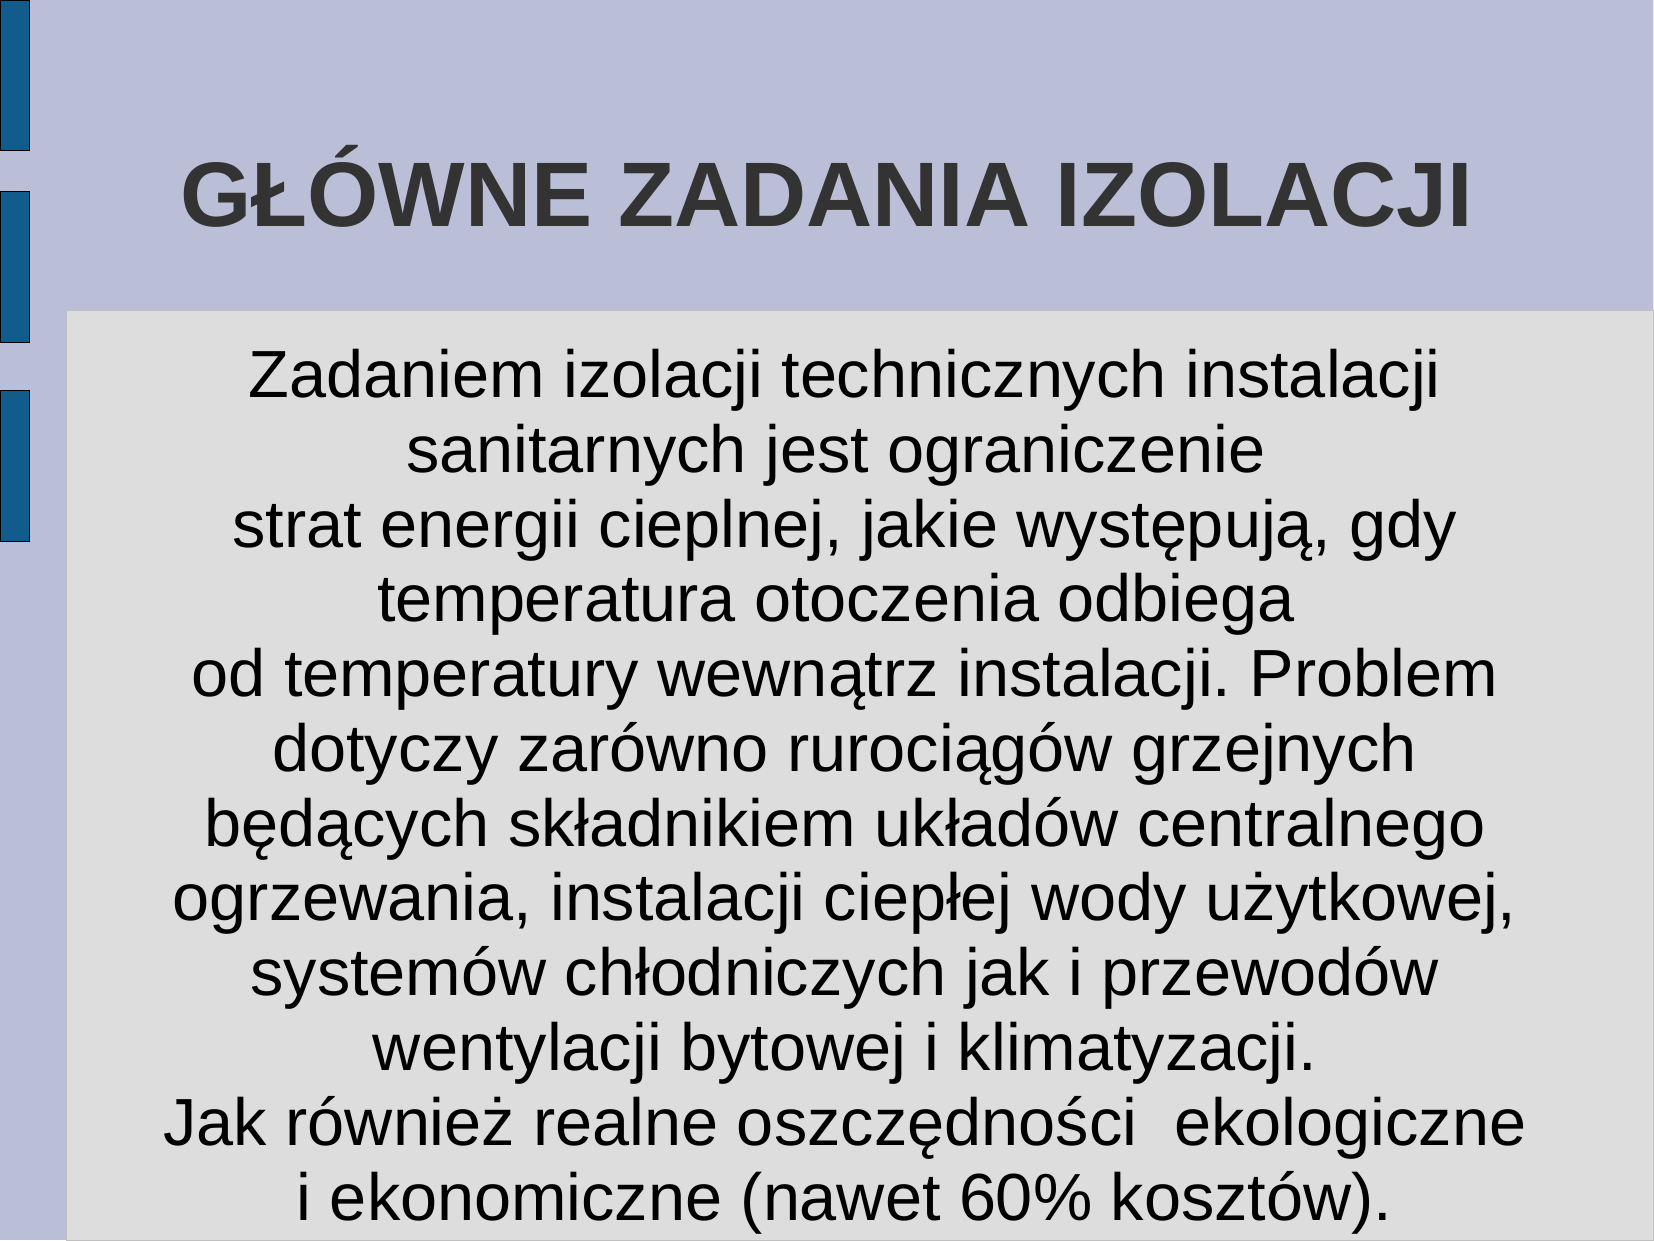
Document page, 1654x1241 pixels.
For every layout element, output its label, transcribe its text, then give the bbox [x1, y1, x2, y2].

subtitle Zadaniem izolacji technicznych instalacji sanitarnych jest ograniczenie strat energii cieplnej, jakie występują, gdy temperatura otoczenia odbiega od temperatury wewnątrz instalacji. Problem dotyczy zarówno rurociągów grzejnych będących składnikiem układów centralnego ogrzewania, instalacji ciepłej wody użytkowej, systemów chłodniczych jak i przewodów wentylacji bytowej i klimatyzacji. Jak również realne oszczędności ekologiczne i ekonomiczne (nawet 60% kosztów). [121, 336, 1534, 1241]
title GŁÓWNE ZADANIA IZOLACJI [121, 91, 1534, 299]
